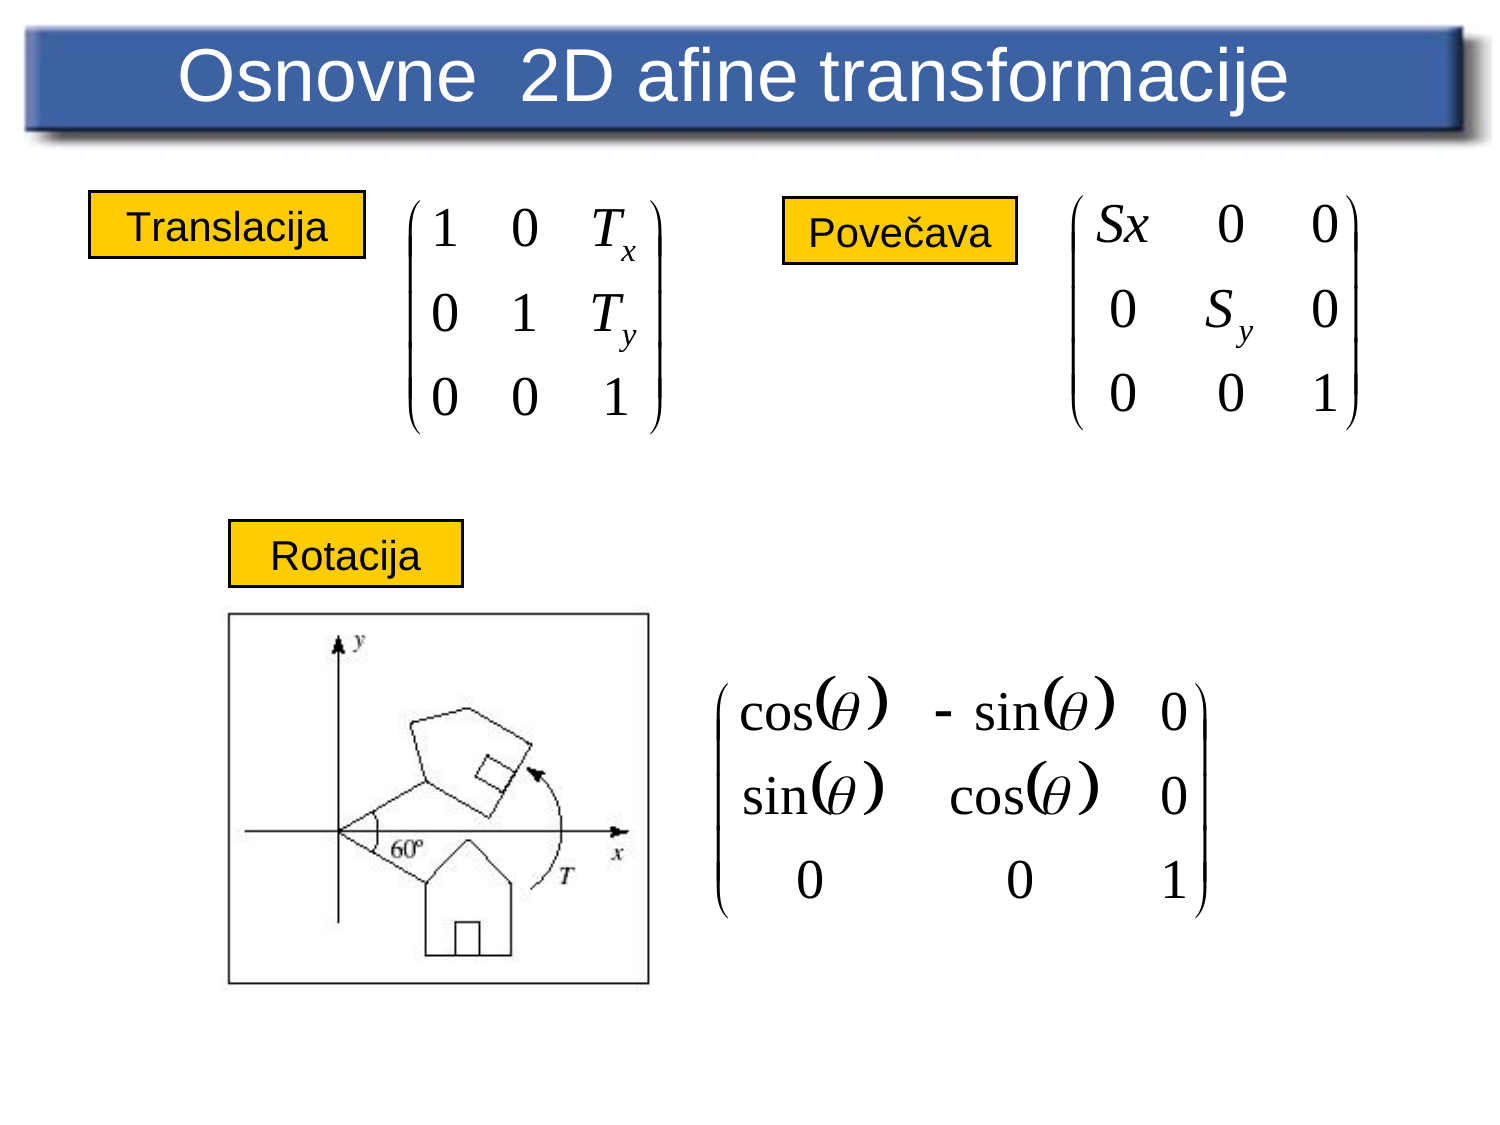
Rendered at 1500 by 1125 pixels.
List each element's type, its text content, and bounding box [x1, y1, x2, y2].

picture [221, 606, 659, 994]
text_box Povečava [783, 197, 1017, 264]
chart [1059, 181, 1375, 445]
chart [397, 185, 680, 449]
picture [23, 23, 1492, 151]
chart [704, 669, 1222, 932]
text_box Rotacija [229, 520, 463, 587]
text_box Translacija [89, 191, 365, 258]
text_box Osnovne 2D afine transformacije [67, 18, 1402, 125]
